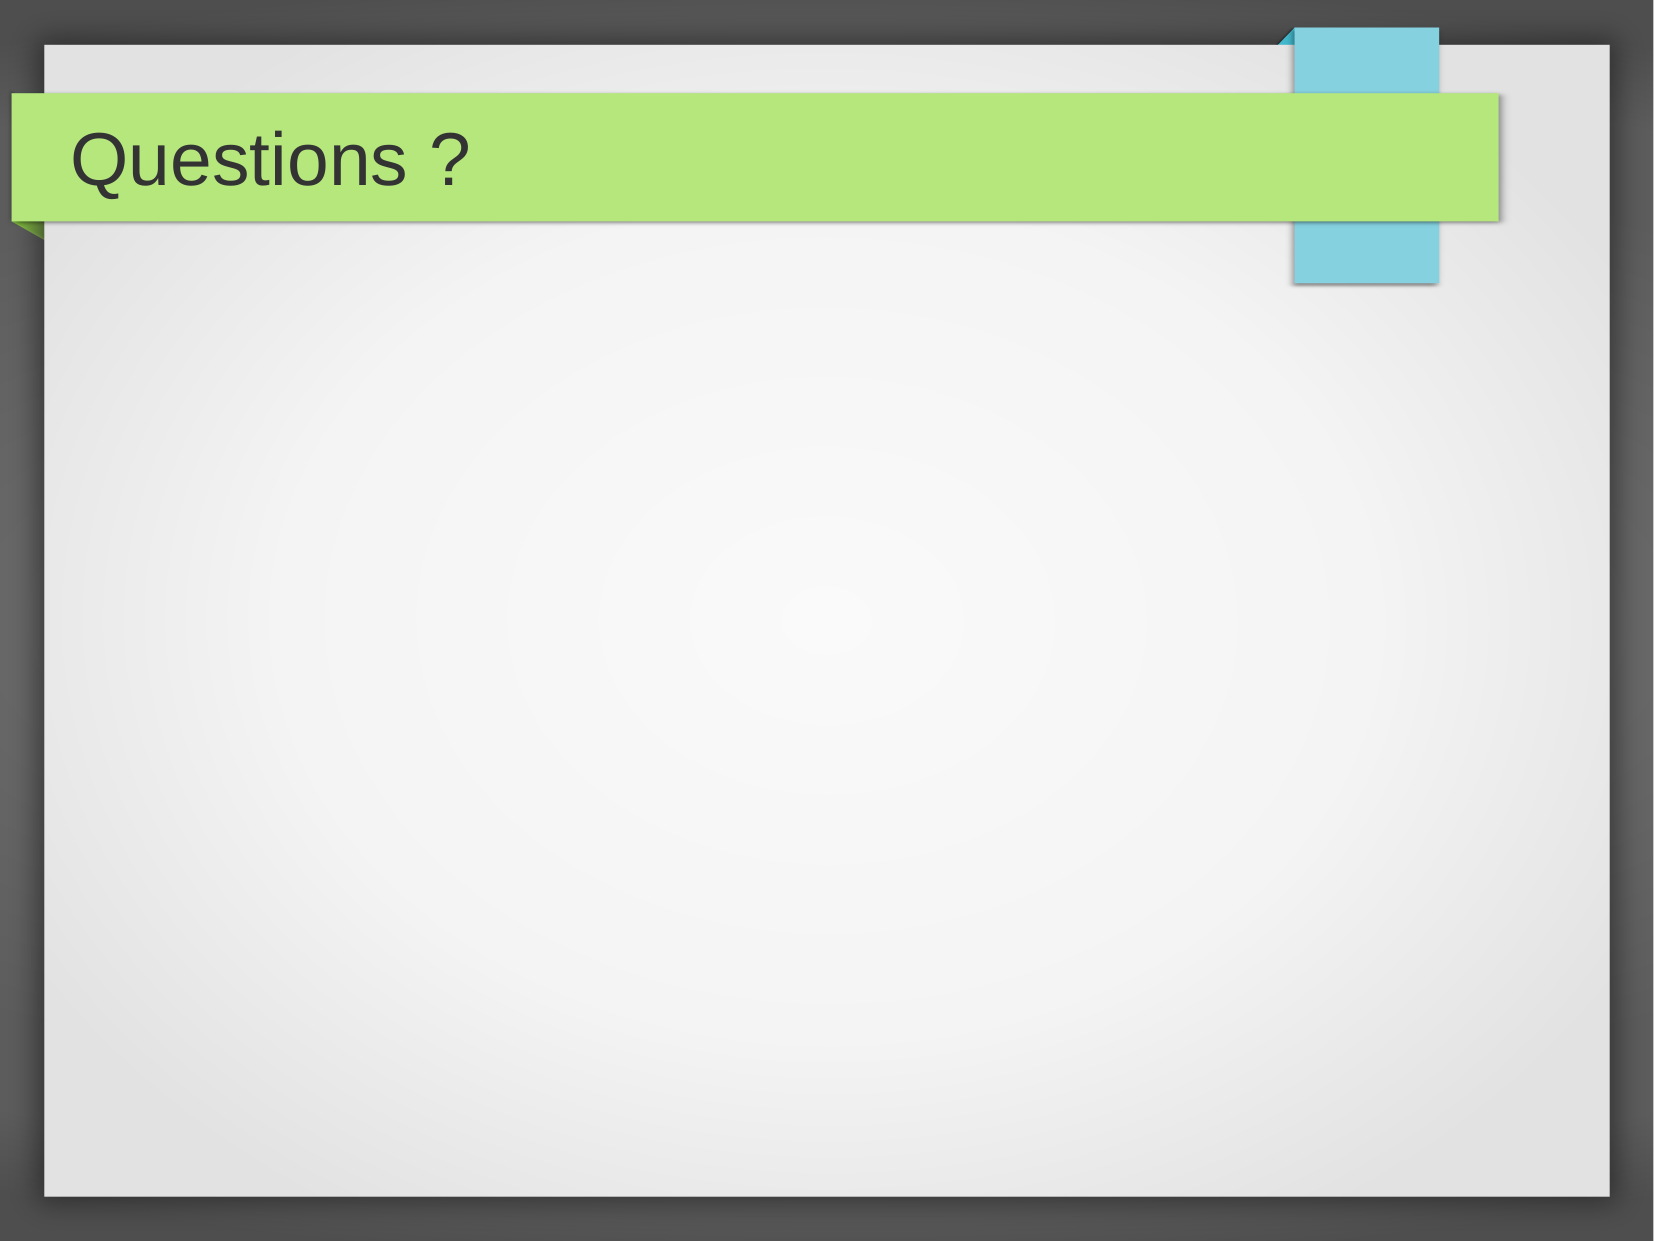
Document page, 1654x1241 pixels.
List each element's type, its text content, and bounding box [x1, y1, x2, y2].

title Questions ? [70, 106, 1229, 213]
picture [0, 0, 1654, 1241]
